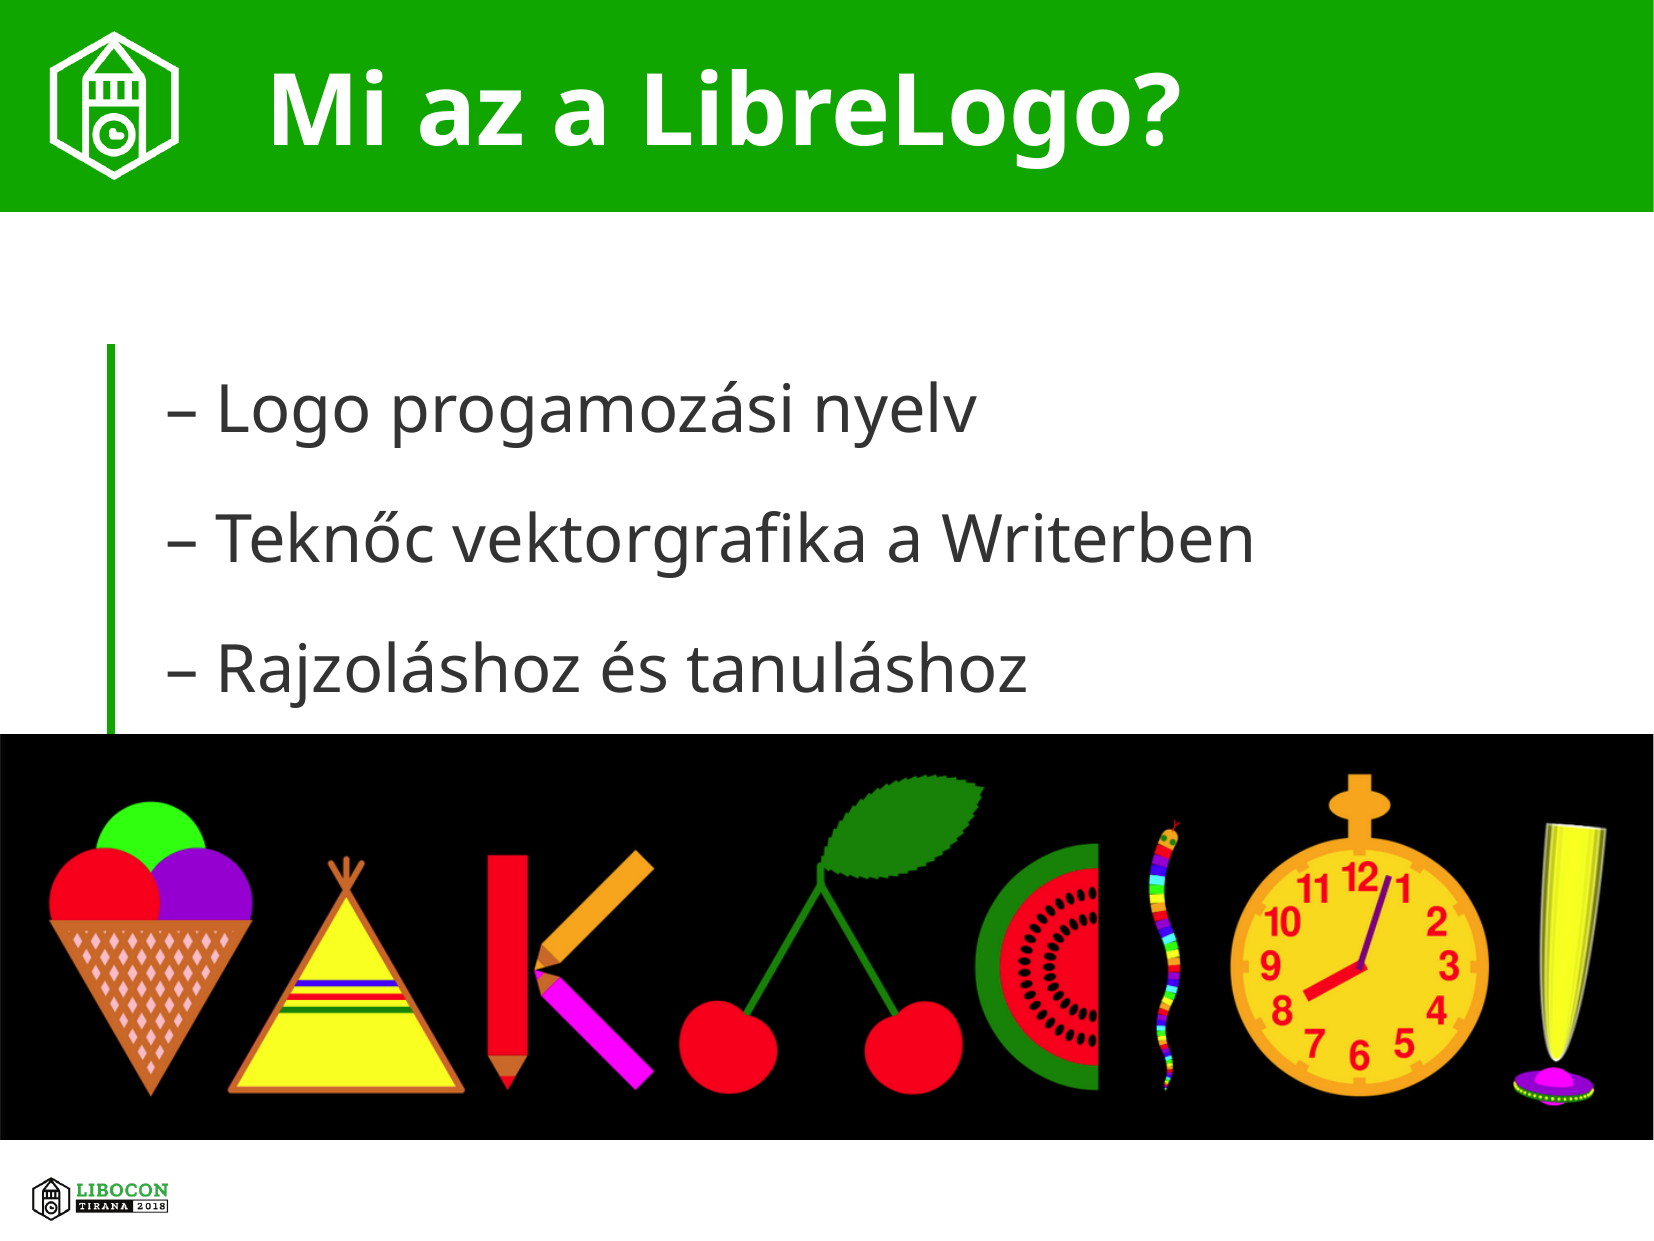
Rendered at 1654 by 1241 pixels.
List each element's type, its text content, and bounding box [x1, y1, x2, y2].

title Mi az a LibreLogo? [265, 3, 1366, 211]
list – Logo progamozási nyelv – Teknőc vektorgrafika a Writerben – Rajzoláshoz és tanuláshoz [165, 360, 1546, 734]
picture [0, 0, 1654, 1241]
